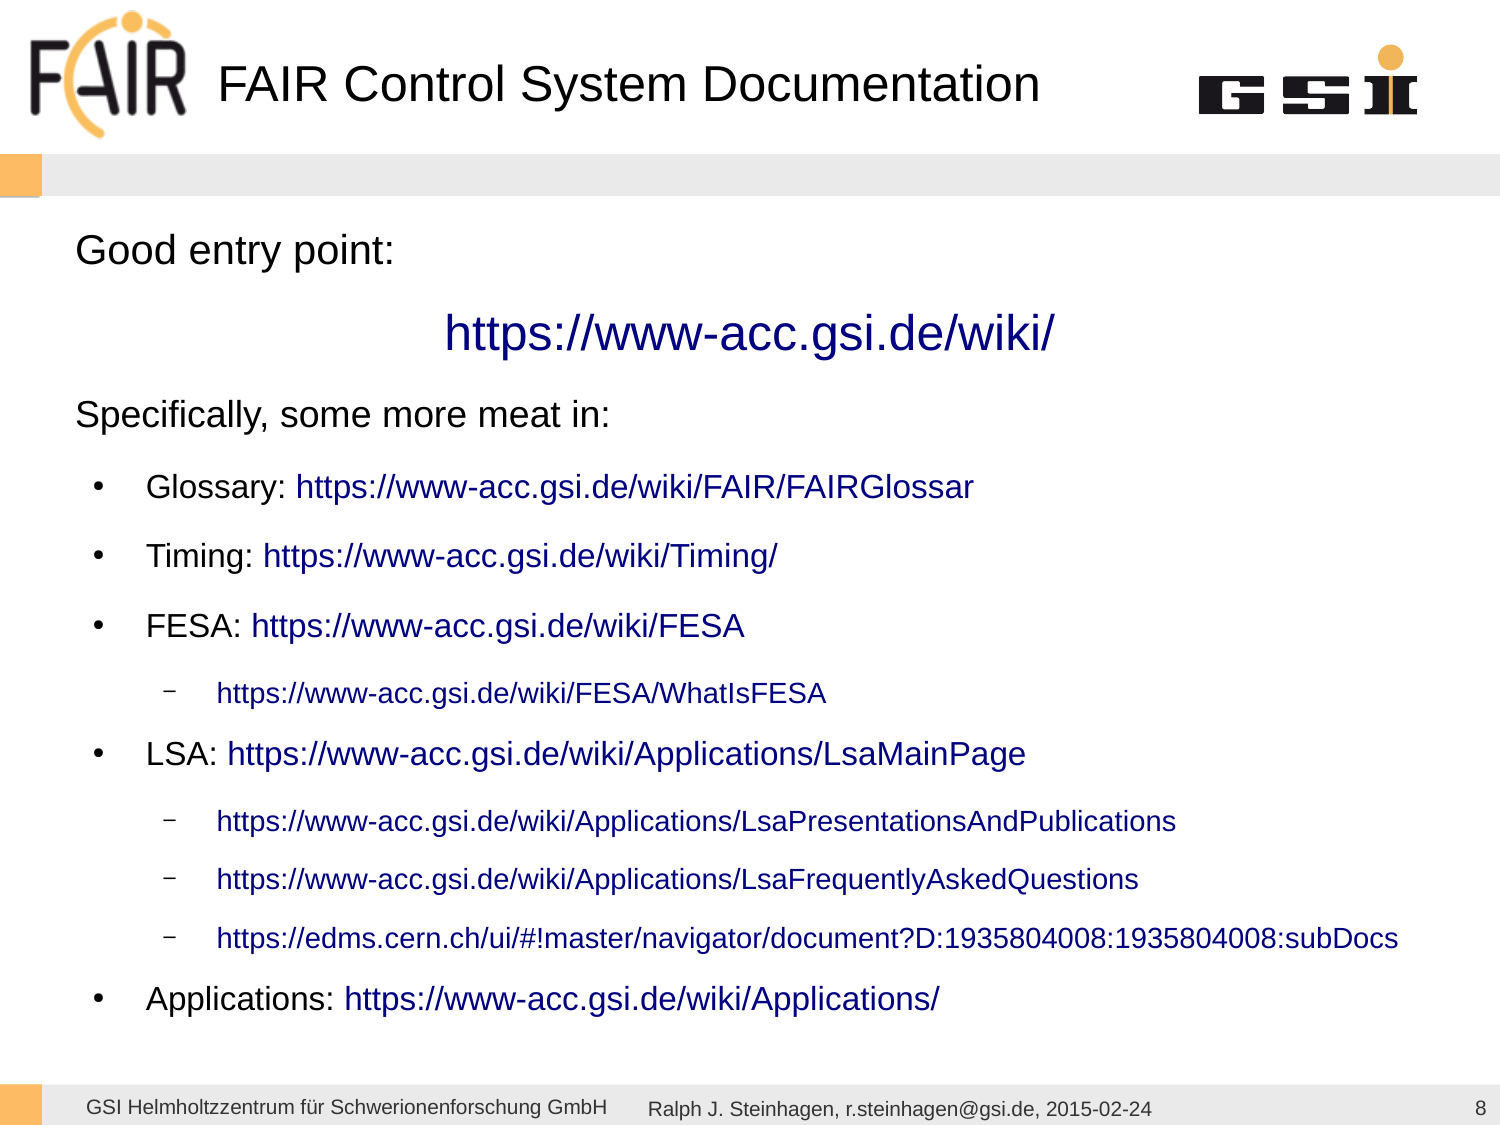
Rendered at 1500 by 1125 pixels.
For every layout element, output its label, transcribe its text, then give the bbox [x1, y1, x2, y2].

list Good entry point: https://www-acc.gsi.de/wiki/ Specifically, some more meat in: Glossary: https://www-acc.gsi.de/wiki/FAIR/FAIRGlossar Timing: https://www-acc.gsi.de/wiki/Timing/ FESA: https://www-acc.gsi.de/wiki/FESA https://www-acc.gsi.de/wiki/FESA/WhatIsFESA LSA: https://www-acc.gsi.de/wiki/Applications/LsaMainPage https://www-acc.gsi.de/wiki/Applications/LsaPresentationsAndPublications https://www-acc.gsi.de/wiki/Applications/LsaFrequentlyAskedQuestions https://edms.cern.ch/ui/#!master/navigator/document?D:1935804008:1935804008:subDocs Applications: https://www-acc.gsi.de/wiki/Applications/ [75, 226, 1425, 1050]
picture [1197, 42, 1419, 117]
title FAIR Control System Documentation [217, 20, 1180, 147]
picture [30, 9, 187, 141]
